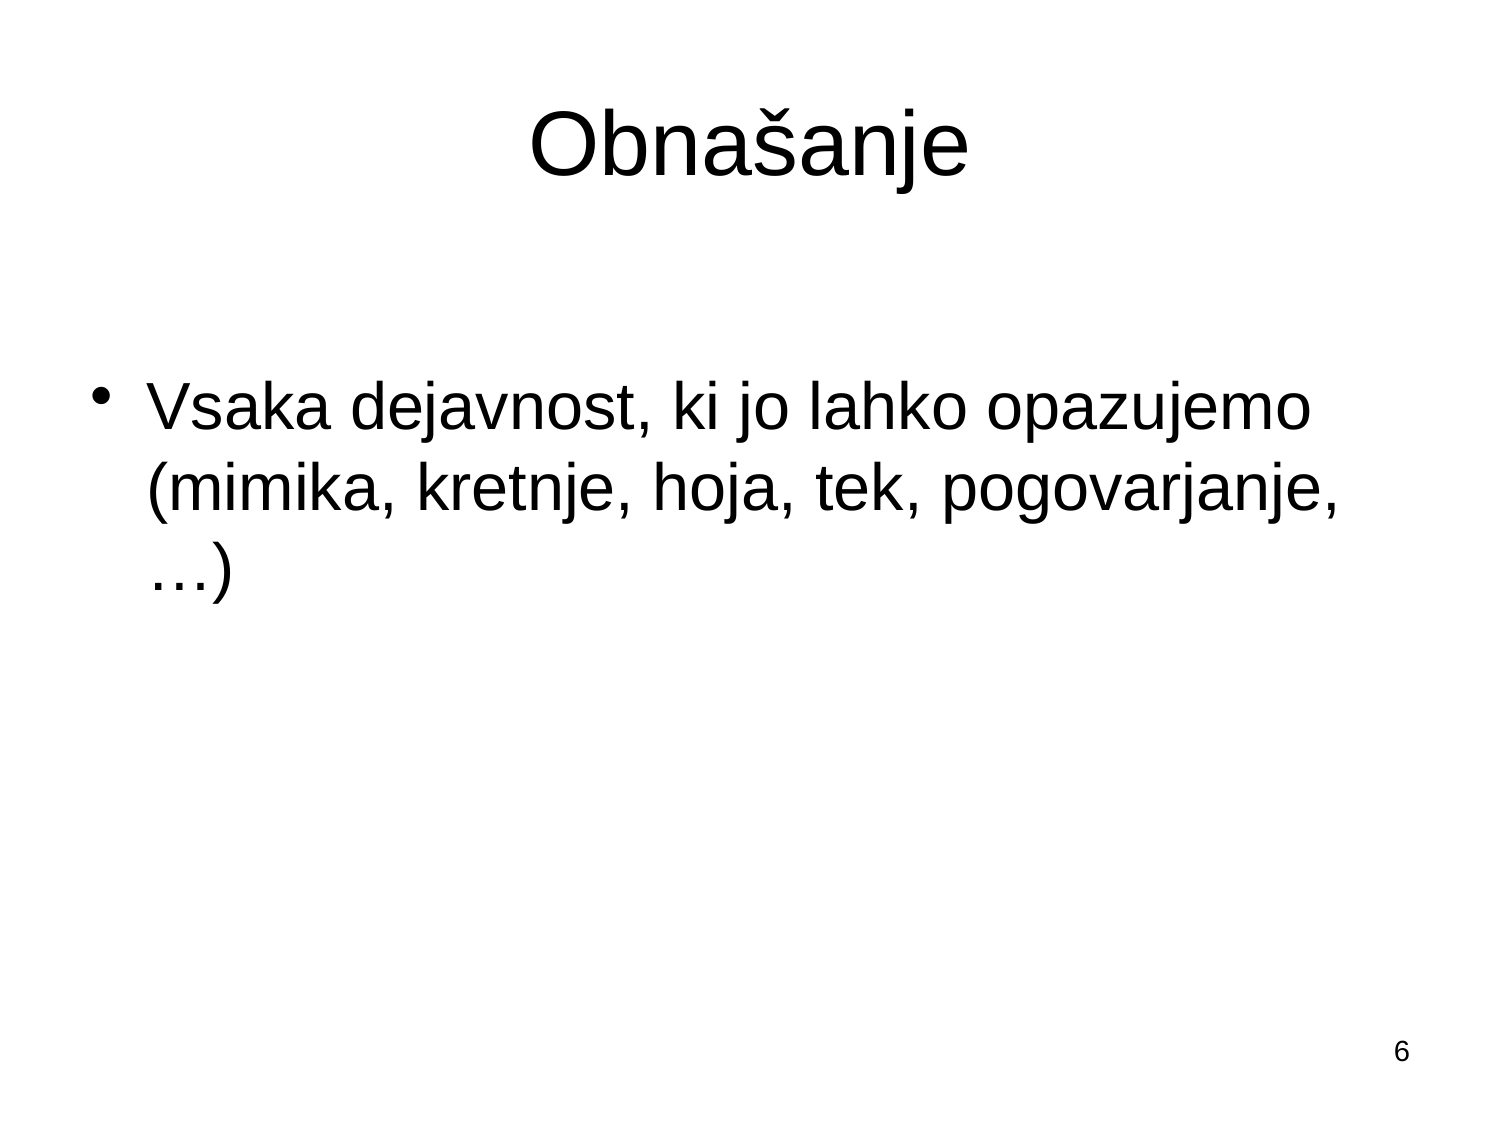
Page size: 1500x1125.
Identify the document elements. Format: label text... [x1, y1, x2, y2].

title Obnašanje [75, 45, 1425, 233]
list Vsaka dejavnost, ki jo lahko opazujemo (mimika, kretnje, hoja, tek, pogovarjanje,…) [75, 262, 1425, 1005]
slide_number <number> [1074, 1024, 1425, 1103]
